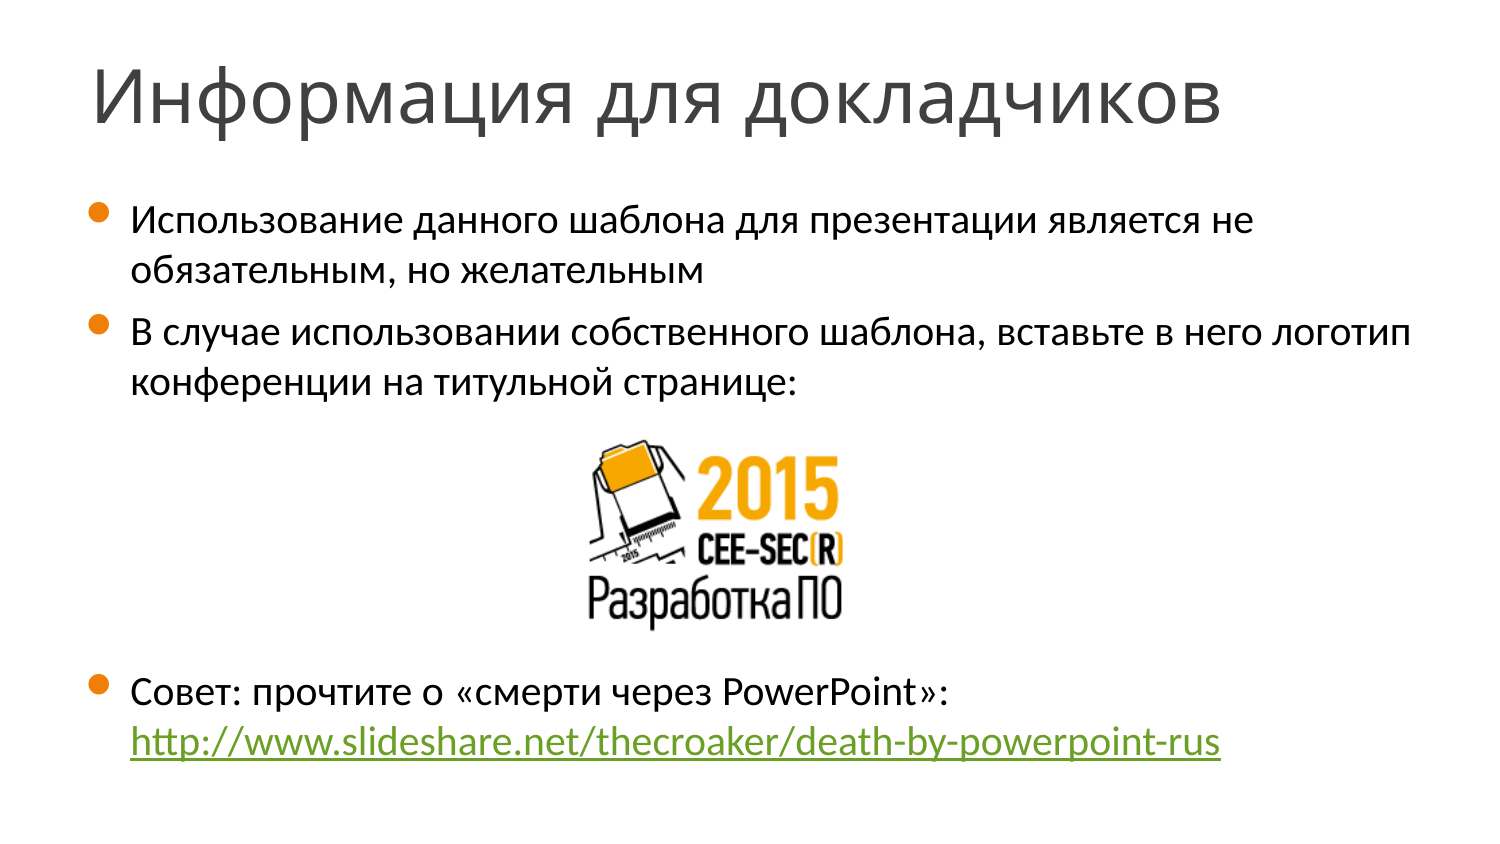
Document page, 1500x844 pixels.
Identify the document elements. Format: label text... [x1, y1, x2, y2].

list Использование данного шаблона для презентации является не обязательным, но желательным В случае использовании собственного шаблона, вставьте в него логотип конференции на титульной странице: Совет: прочтите о «смерти через PowerPoint»: http://www.slideshare.net/thecroaker/death-by-powerpoint-rus [70, 184, 1430, 744]
title Информация для докладчиков [75, 27, 1425, 154]
picture [567, 428, 863, 642]
